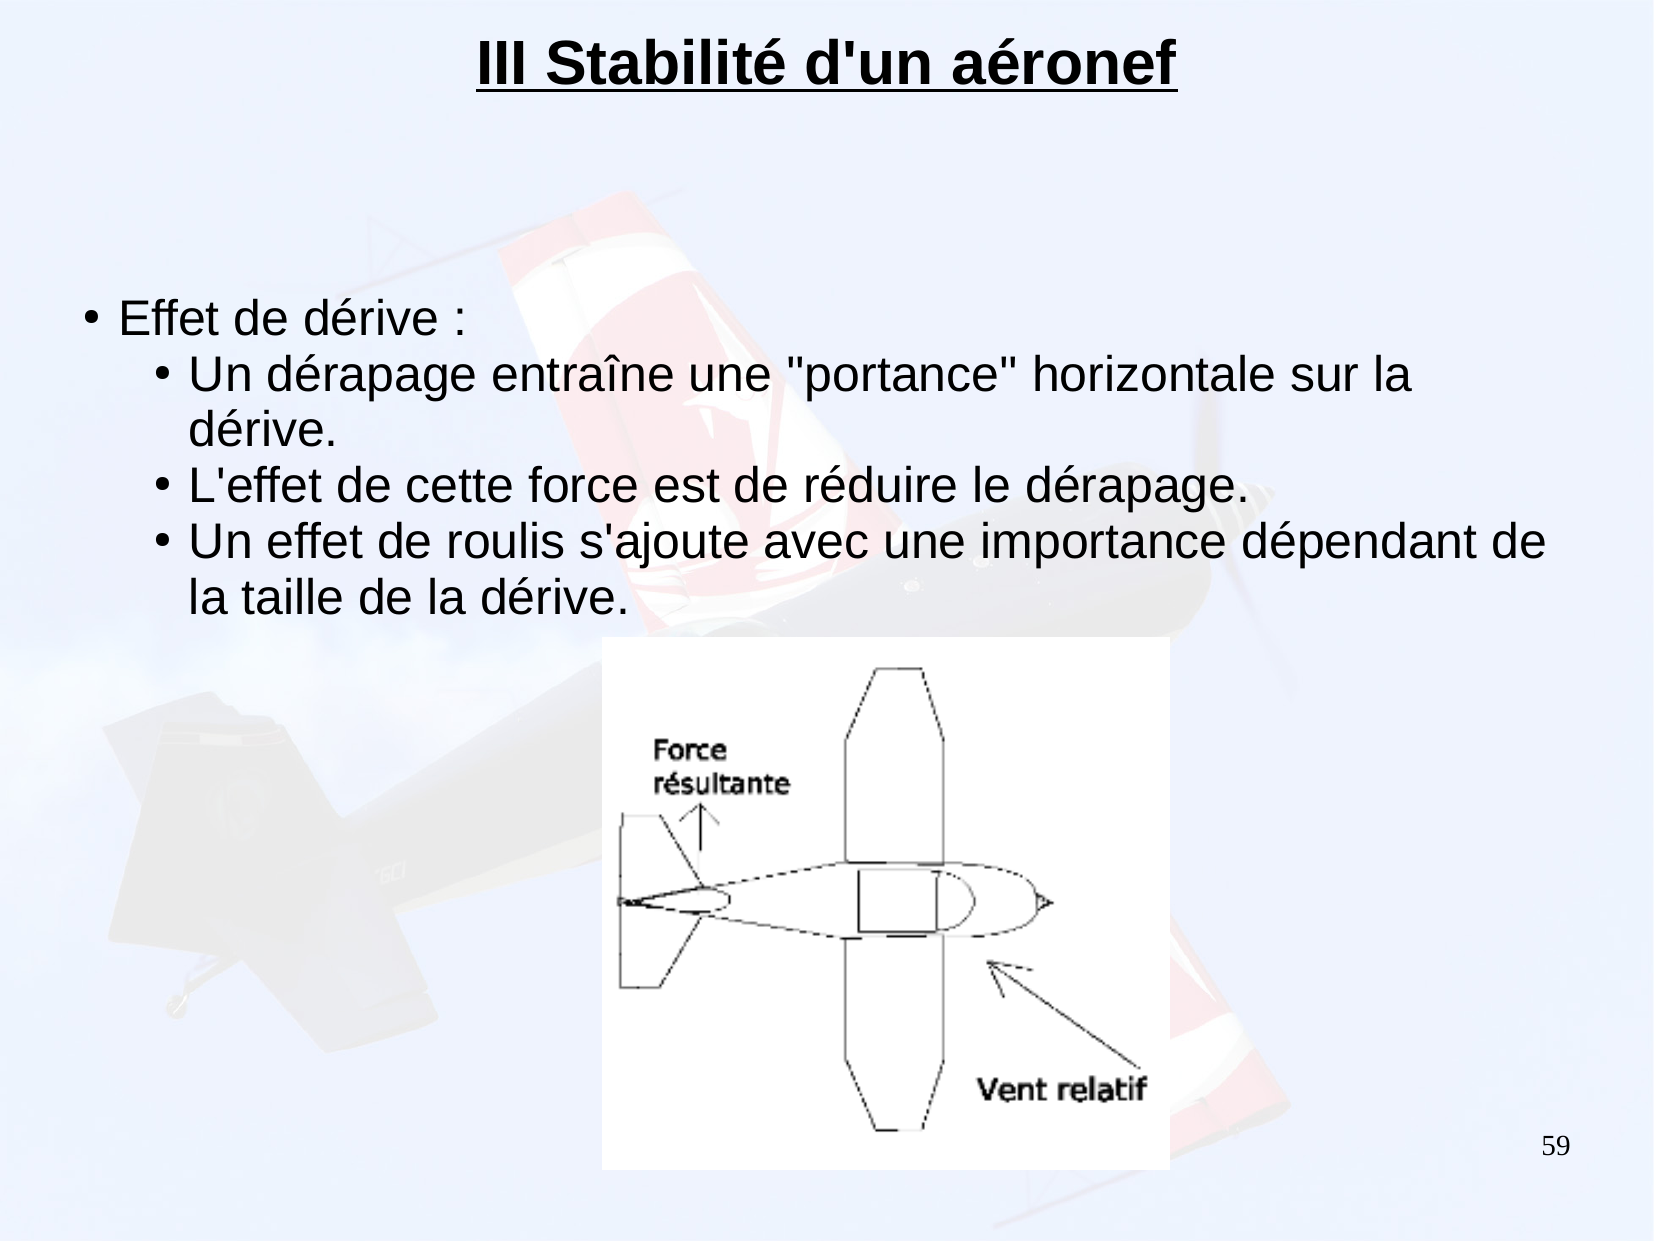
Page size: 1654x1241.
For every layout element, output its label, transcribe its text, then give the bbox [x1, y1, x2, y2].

title III Stabilité d'un aéronef [82, 11, 1571, 115]
picture [0, 0, 1654, 1241]
subtitle Effet de dérive : Un dérapage entraîne une ''portance'' horizontale sur la dérive. L'effet de cette force est de réduire le dérapage. Un effet de roulis s'ajoute avec une importance dépendant de la taille de la dérive. [82, 290, 1571, 1010]
